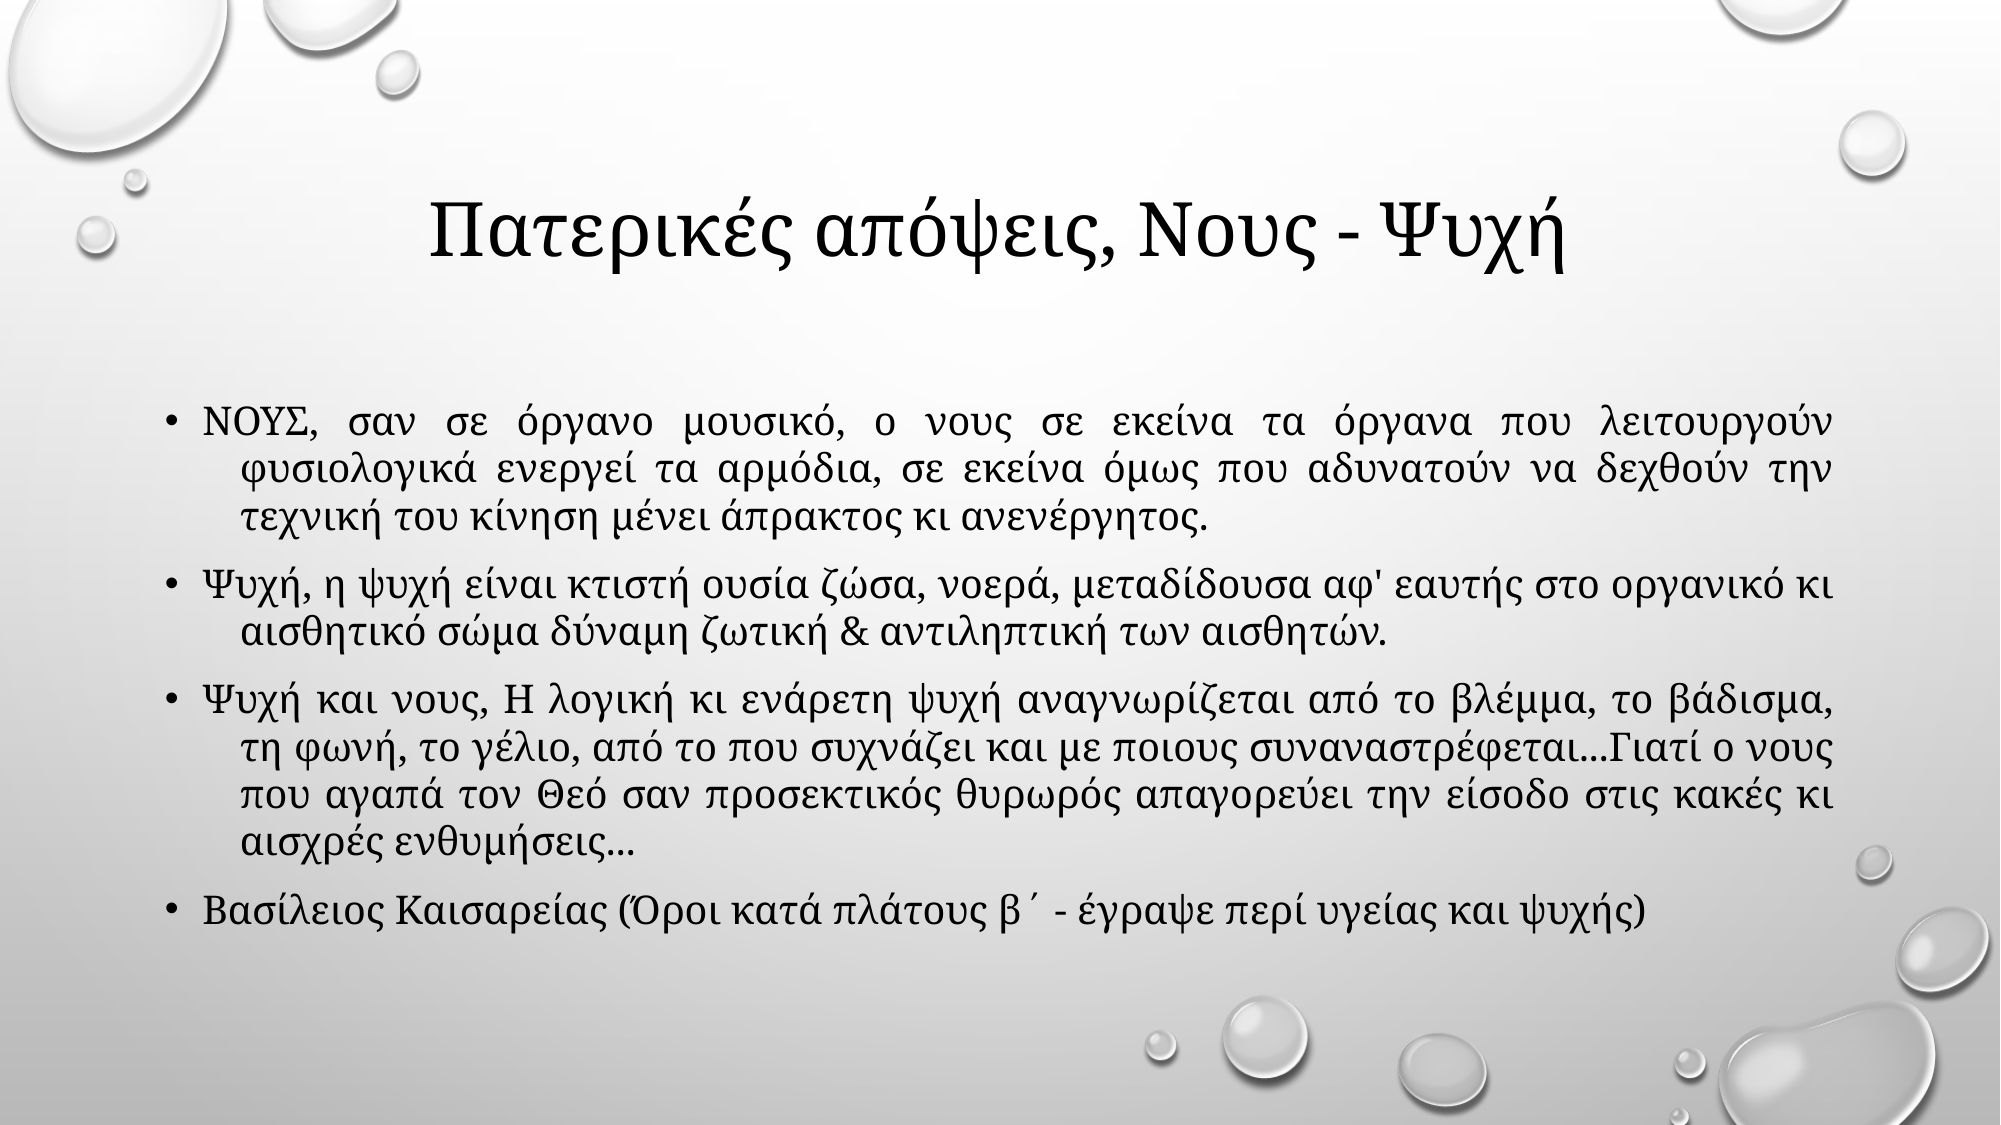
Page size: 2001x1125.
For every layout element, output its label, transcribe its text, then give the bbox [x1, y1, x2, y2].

title Πατερικές απόψεις, Νους - Ψυχή [149, 101, 1851, 364]
list Νους, σαν σε όργανο μουσικό, ο νους σε εκείνα τα όργανα που λειτουργούν φυσιολογικά ενεργεί τα αρμόδια, σε εκείνα όμως που αδυνατούν να δεχθούν την τεχνική του κίνηση μένει άπρακτος κι ανενέργητος. Ψυχή, η ψυχή είναι κτιστή ουσία ζώσα, νοερά, μεταδίδουσα αφ' εαυτής στο οργανικό κι αισθητικό σώμα δύναμη ζωτική & αντιληπτική των αισθητών. Ψυχή και νους, Η λογική κι ενάρετη ψυχή αναγνωρίζεται από το βλέμμα, το βάδισμα, τη φωνή, το γέλιο, από το που συχνάζει και με ποιους συναναστρέφεται...Γιατί ο νους που αγαπά τον Θεό σαν προσεκτικός θυρωρός απαγορεύει την είσοδο στις κακές κι αισχρές ενθυμήσεις... Βασίλειος Καισαρείας (Όροι κατά πλάτους β΄ - έγραψε περί υγείας και ψυχής) [149, 388, 1850, 950]
